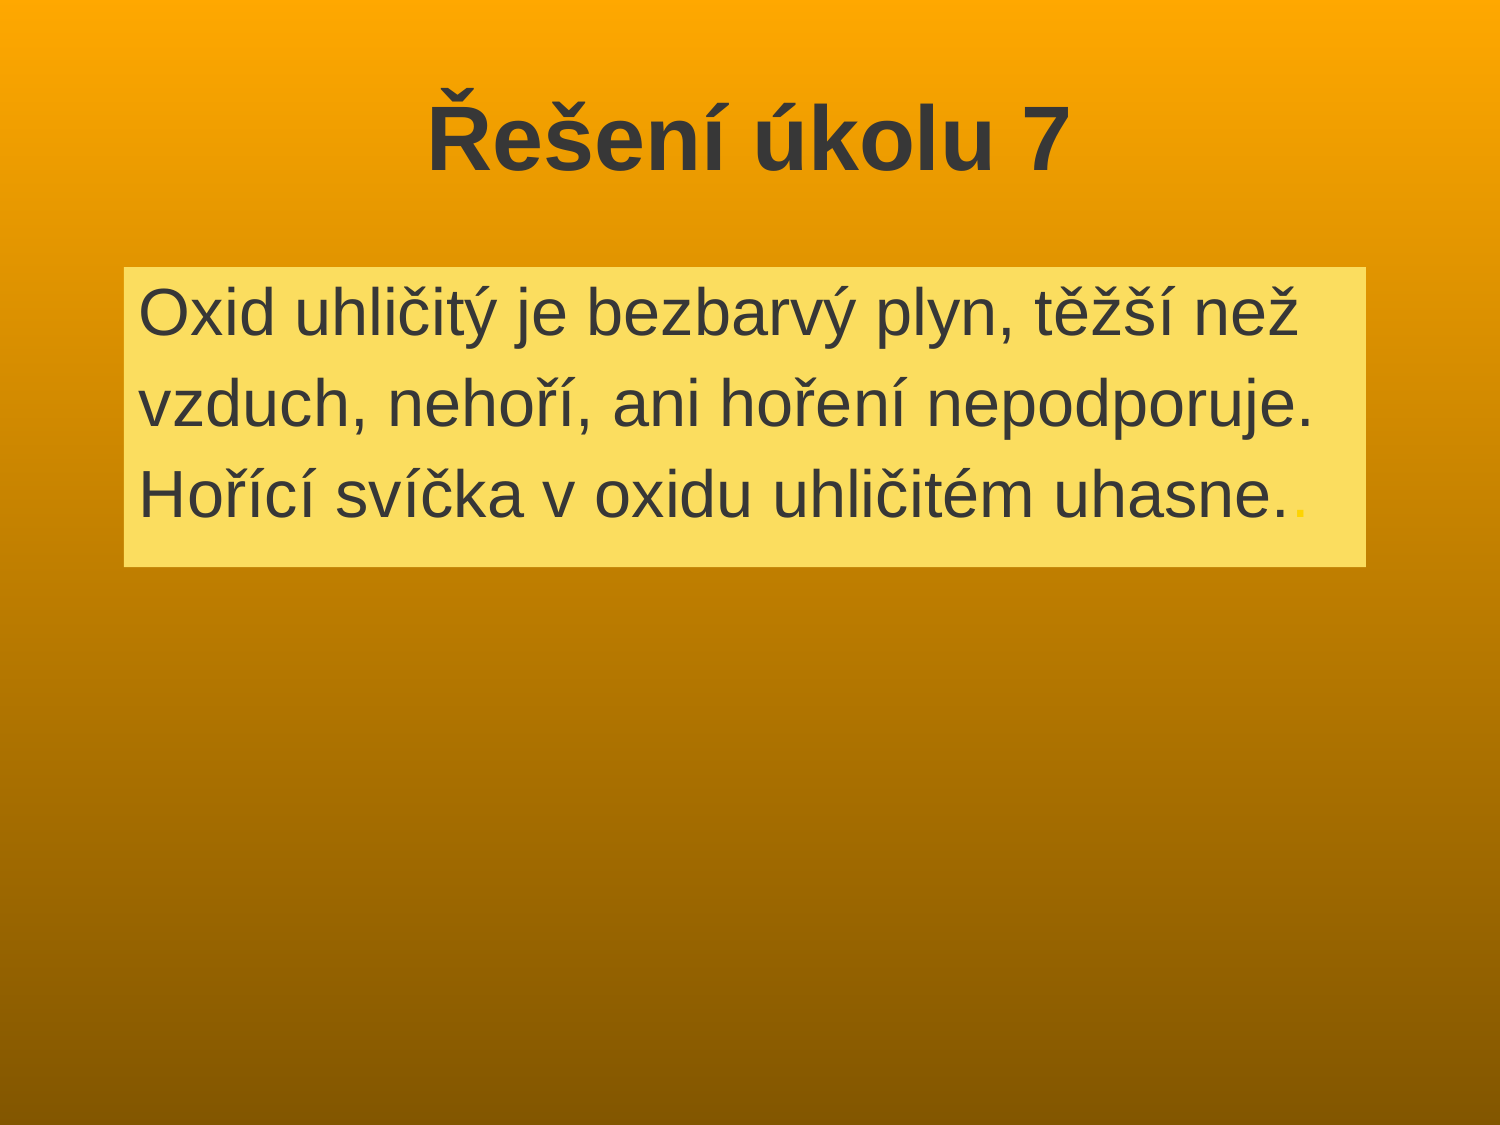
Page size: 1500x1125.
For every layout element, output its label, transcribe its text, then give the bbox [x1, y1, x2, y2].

title Řešení úkolu 7 [75, 45, 1426, 233]
list Oxid uhličitý je bezbarvý plyn, těžší než vzduch, nehoří, ani hoření nepodporuje. Hořící svíčka v oxidu uhličitém uhasne.. [123, 267, 1366, 568]
